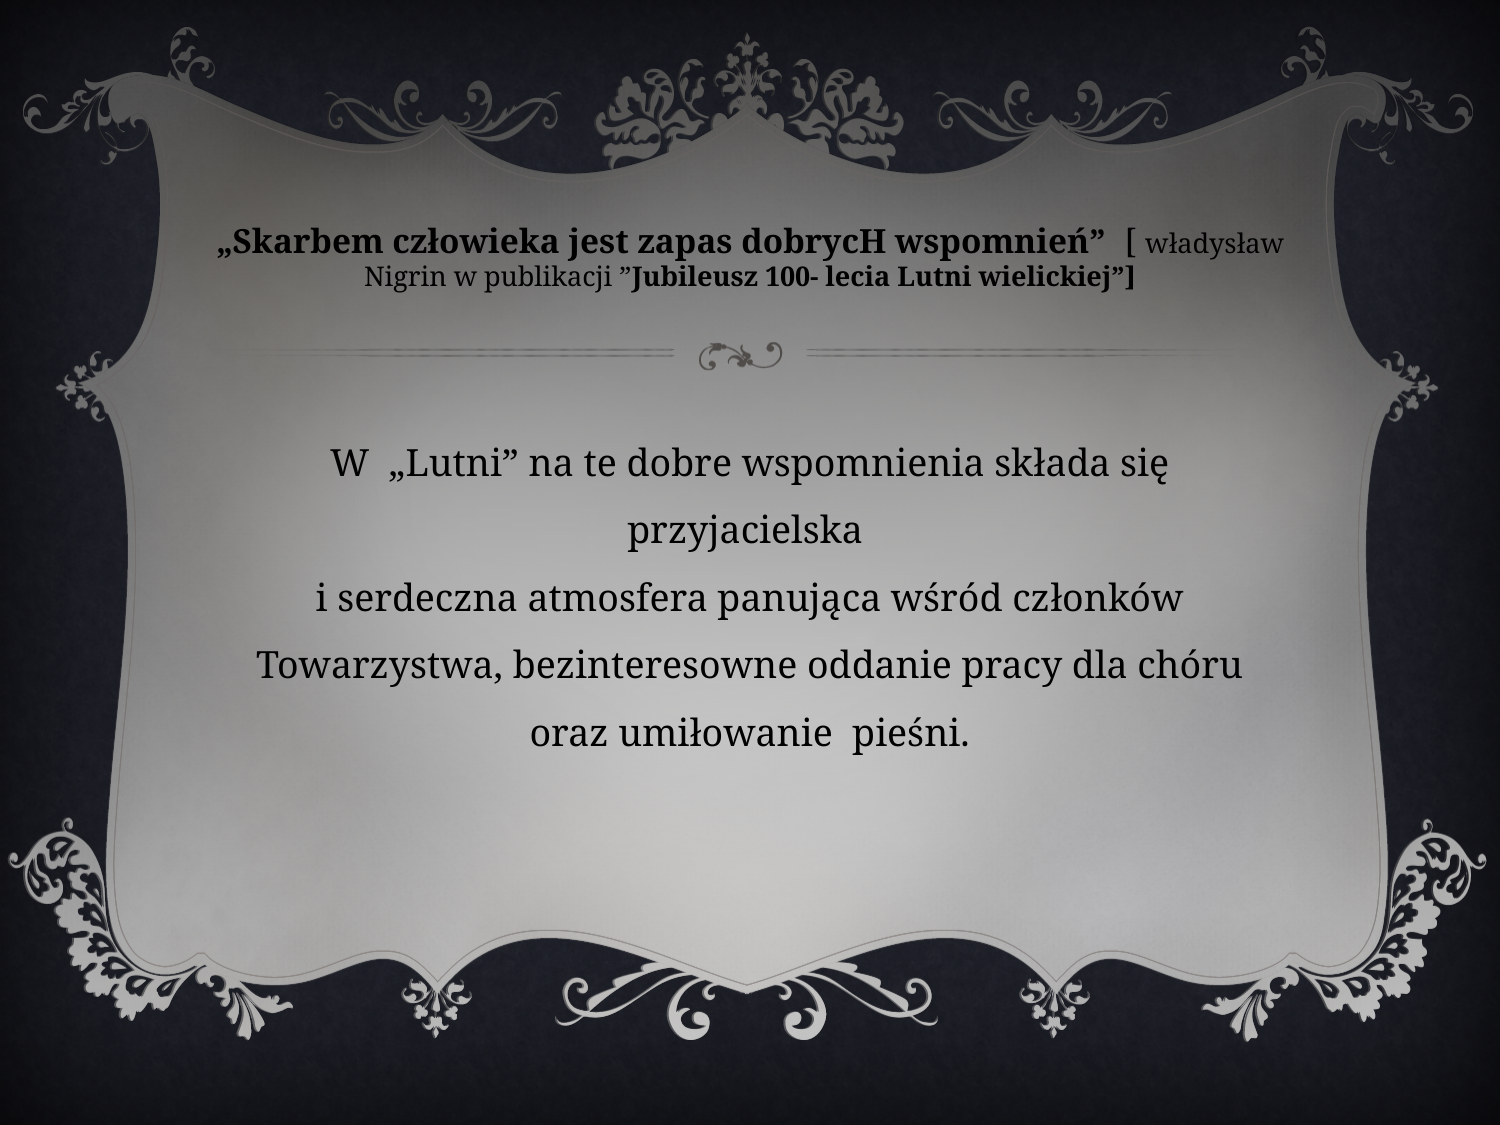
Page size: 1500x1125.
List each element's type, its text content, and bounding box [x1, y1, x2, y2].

picture [0, 0, 1500, 1125]
list W „Lutni” na te dobre wspomnienia składa się przyjacielska i serdeczna atmosfera panująca wśród członków Towarzystwa, bezinteresowne oddanie pracy dla chóru oraz umiłowanie pieśni. [225, 408, 1275, 900]
title „Skarbem człowieka jest zapas dobrycH wspomnień” [ władysław Nigrin w publikacji ”Jubileusz 100- lecia Lutni wielickiej”] [183, 212, 1317, 325]
